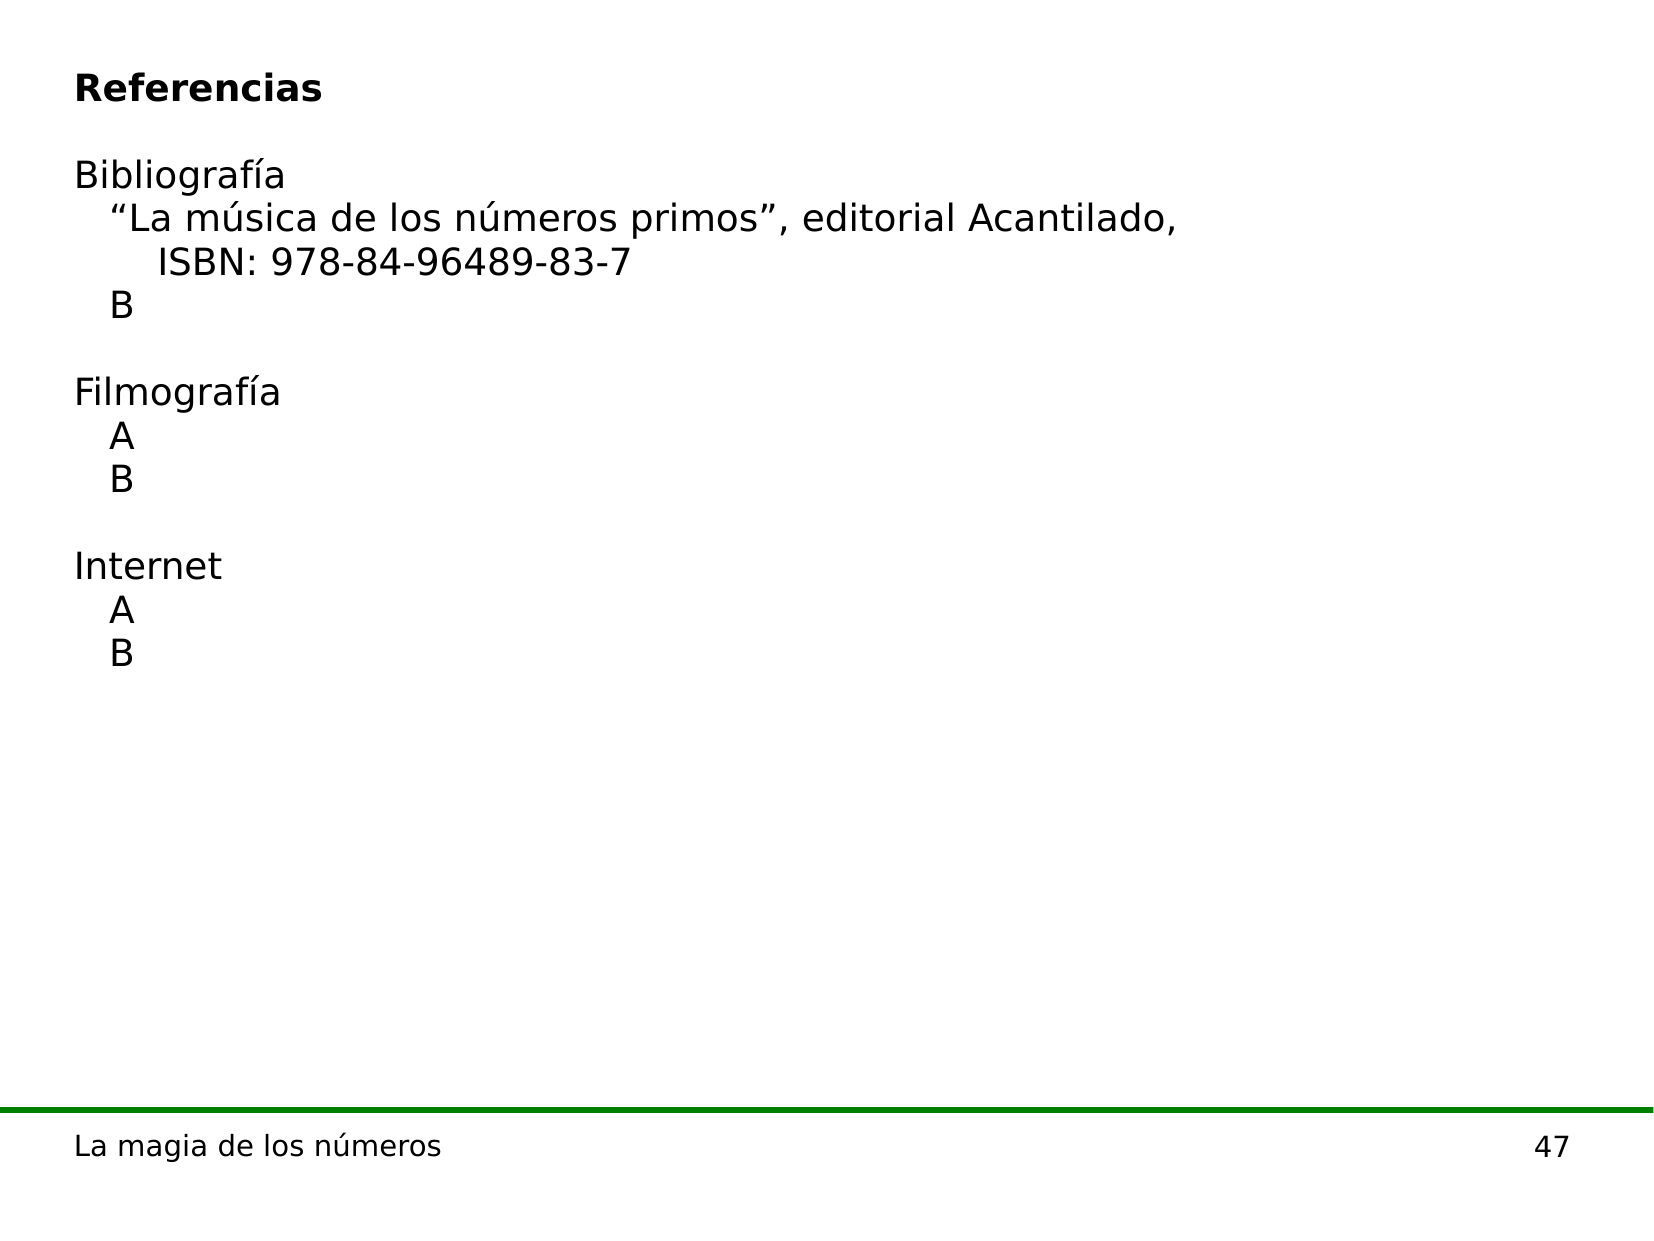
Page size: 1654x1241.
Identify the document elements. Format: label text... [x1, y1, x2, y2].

text_box Referencias Bibliografía “La música de los números primos”, editorial Acantilado, ISBN: 978-84-96489-83-7 B Filmografía A B Internet A B [59, 59, 1597, 684]
text_box La magia de los números [59, 1122, 975, 1172]
